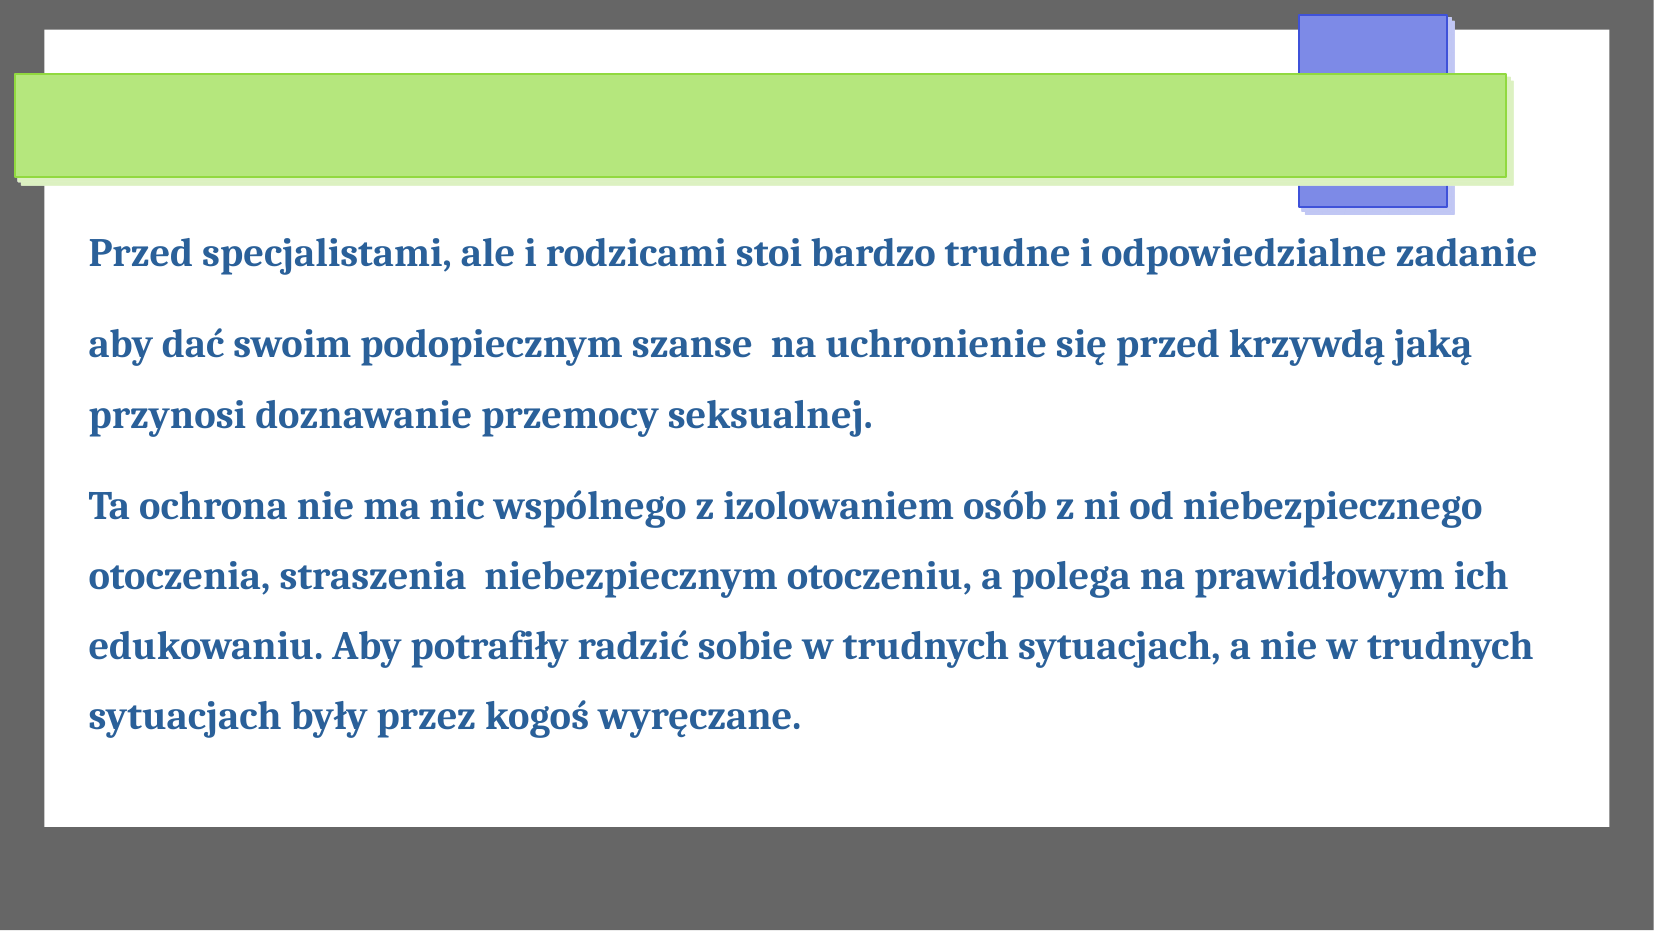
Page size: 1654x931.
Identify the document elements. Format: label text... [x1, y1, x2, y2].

list Przed specjalistami, ale i rodzicami stoi bardzo trudne i odpowiedzialne zadanie aby dać swoim podopiecznym szanse na uchronienie się przed krzywdą jaką przynosi doznawanie przemocy seksualnej. Ta ochrona nie ma nic wspólnego z izolowaniem osób z ni od niebezpiecznego otoczenia, straszenia niebezpiecznym otoczeniu, a polega na prawidłowym ich edukowaniu. Aby potrafiły radzić sobie w trudnych sytuacjach, a nie w trudnych sytuacjach były przez kogoś wyręczane. [88, 206, 1565, 798]
